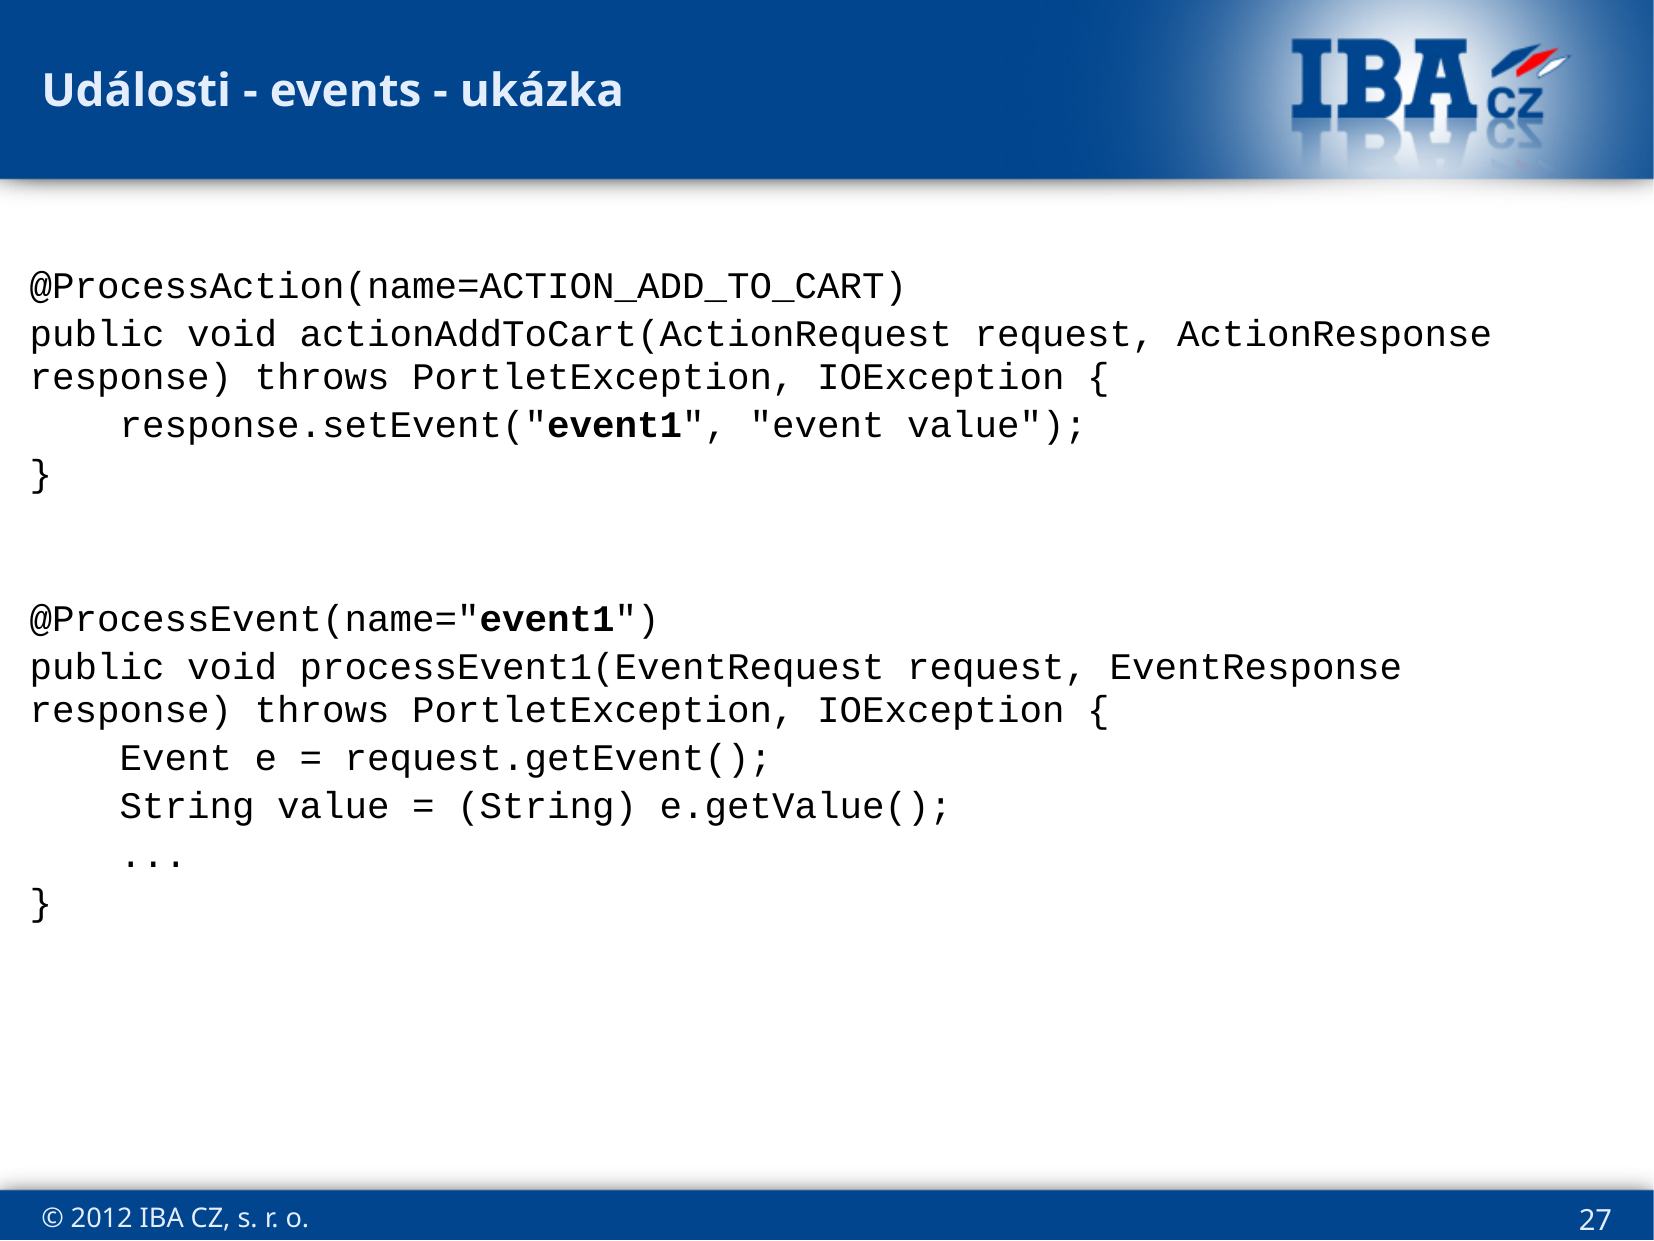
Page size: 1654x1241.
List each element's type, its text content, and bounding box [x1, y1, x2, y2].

list @ProcessAction(name=ACTION_ADD_TO_CART) public void actionAddToCart(ActionRequest request, ActionResponse response) throws PortletException, IOException { response.setEvent("event1", "event value"); } @ProcessEvent(name="event1") public void processEvent1(EventRequest request, EventResponse response) throws PortletException, IOException { Event e = request.getEvent(); String value = (String) e.getValue(); ... } [29, 218, 1625, 1023]
picture [0, 0, 1654, 1240]
title Události - events - ukázka [41, 7, 1093, 170]
